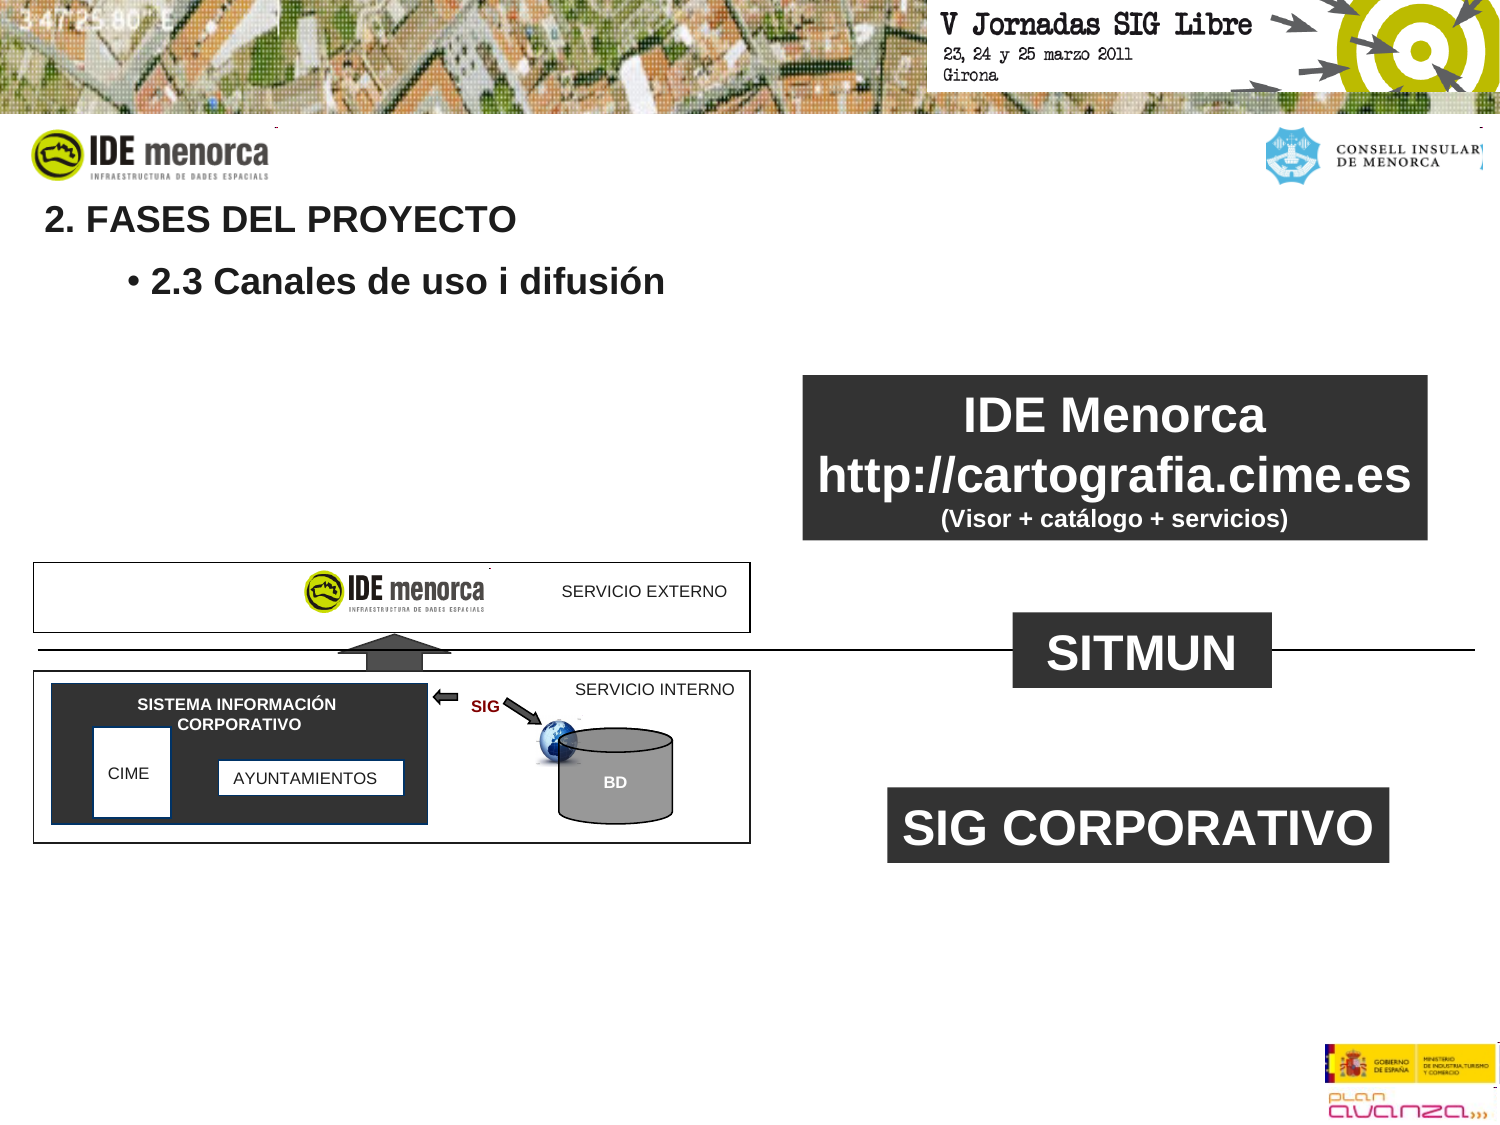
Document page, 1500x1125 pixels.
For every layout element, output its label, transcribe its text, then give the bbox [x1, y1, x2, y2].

picture [0, 0, 1500, 114]
text_box 2.3 Canales de uso i difusión [112, 249, 681, 311]
text_box [503, 698, 541, 724]
picture [1266, 127, 1483, 185]
picture [1328, 1087, 1497, 1125]
text_box CIME [93, 727, 171, 819]
picture [302, 568, 491, 616]
text_box IDE Menorca http://cartografia.cime.es (Visor + catálogo + servicios) [802, 375, 1428, 541]
text_box [433, 690, 451, 704]
text_box SIG CORPORATIVO [887, 787, 1390, 863]
text_box [33, 562, 750, 633]
text_box BD [558, 741, 673, 824]
text_box [337, 651, 452, 671]
text_box SERVICIO EXTERNO [546, 573, 743, 610]
picture [29, 127, 278, 185]
text_box SIG [451, 688, 516, 724]
text_box SERVICIO INTERNO [33, 670, 750, 844]
picture [1325, 1042, 1500, 1085]
text_box [350, 634, 439, 649]
text_box AYUNTAMIENTOS [218, 760, 404, 796]
text_box SISTEMA INFORMACIÓN CORPORATIVO [51, 683, 428, 824]
picture [535, 715, 583, 767]
text_box 2. FASES DEL PROYECTO [29, 187, 533, 248]
text_box SITMUN [1012, 612, 1272, 688]
